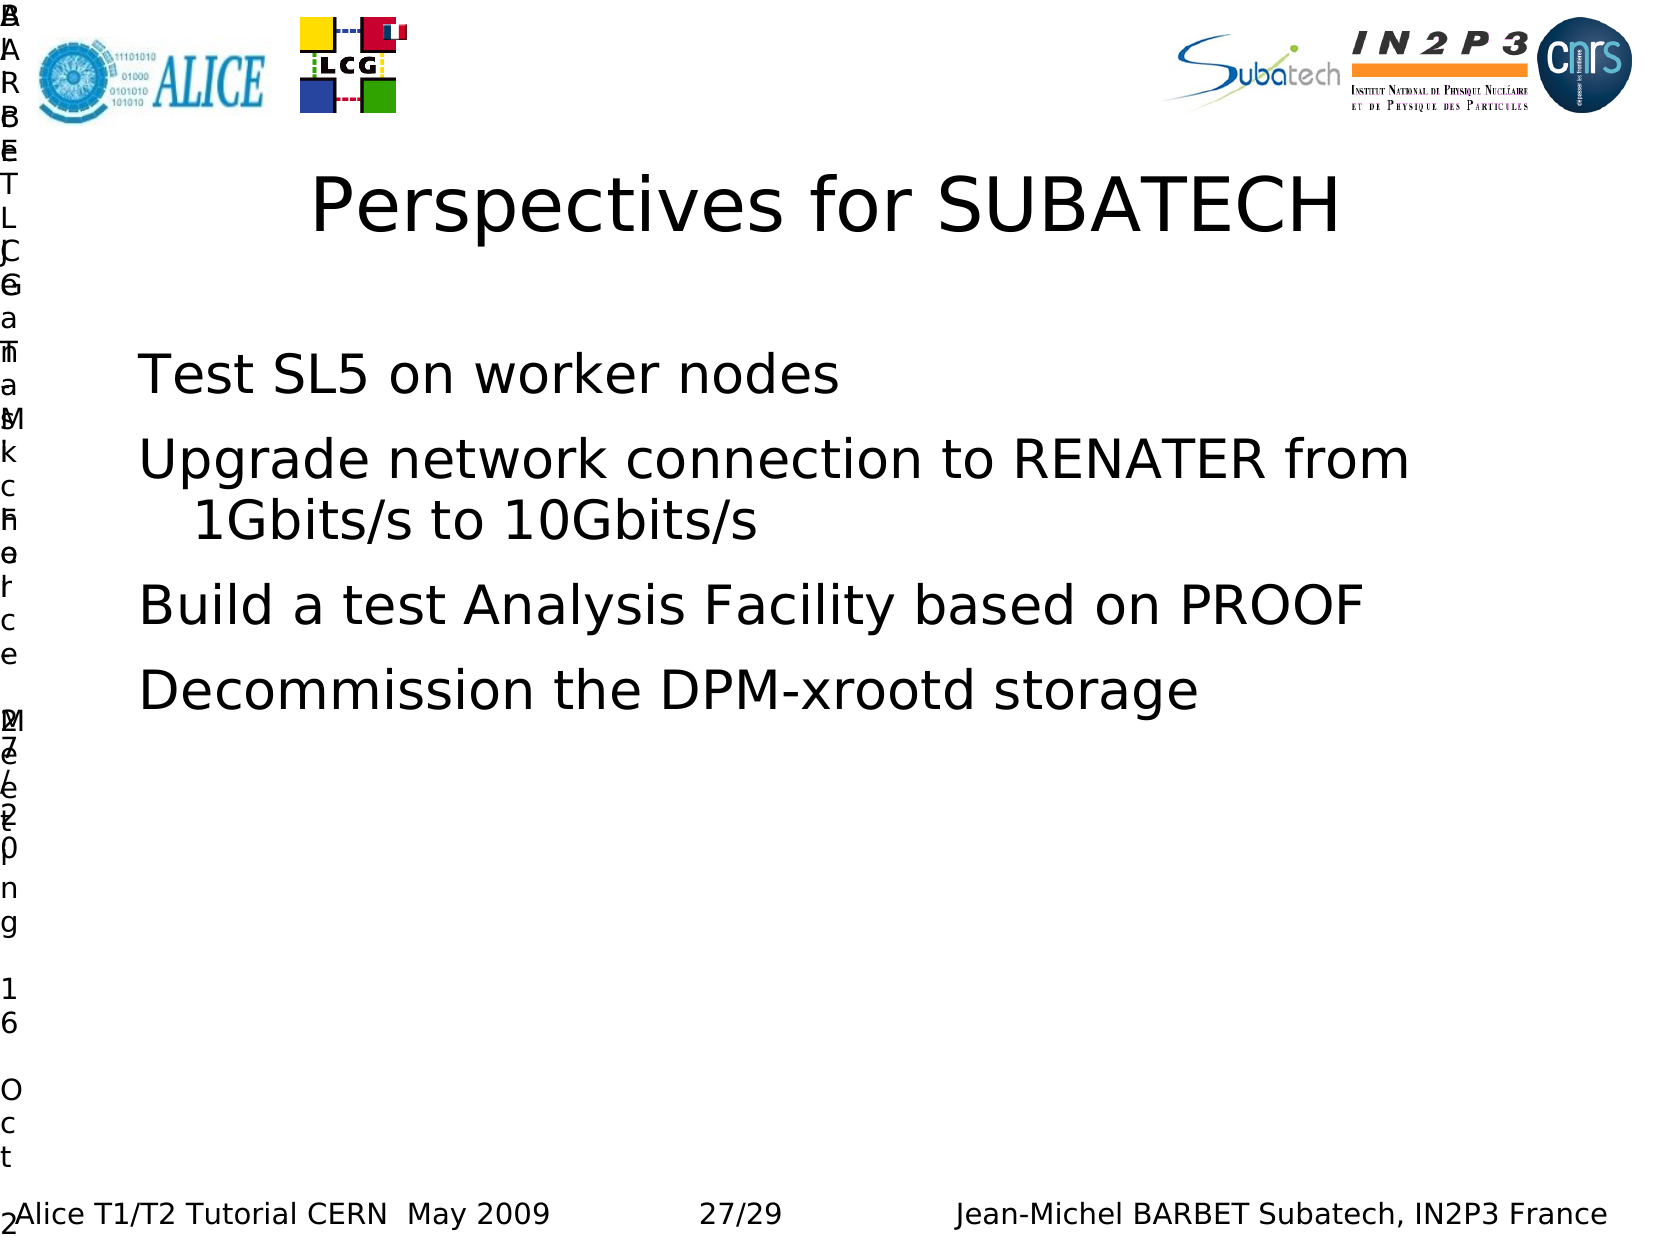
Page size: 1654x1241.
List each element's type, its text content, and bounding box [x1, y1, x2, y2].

title Perspectives for SUBATECH [121, 102, 1534, 310]
picture [37, 37, 276, 127]
list Test SL5 on worker nodes Upgrade network connection to RENATER from 1Gbits/s to 10Gbits/s Build a test Analysis Facility based on PROOF Decommission the DPM-xrootd storage [121, 344, 1534, 938]
picture [300, 17, 409, 102]
picture [1537, 17, 1632, 113]
picture [1350, 21, 1528, 102]
picture [1162, 34, 1340, 102]
